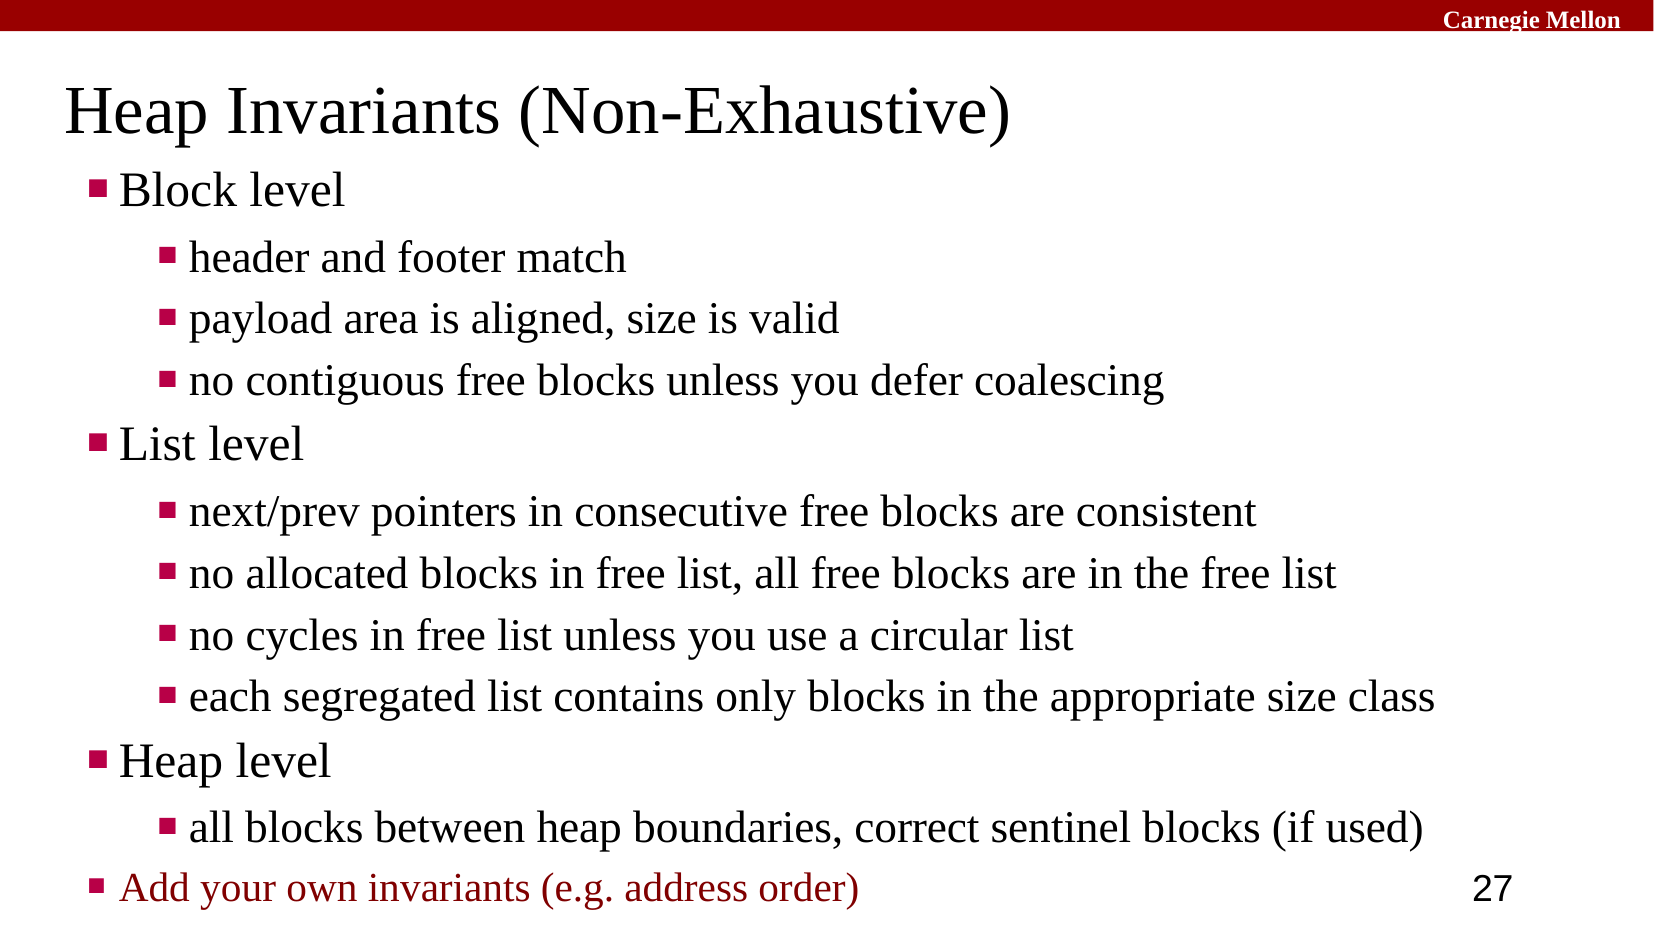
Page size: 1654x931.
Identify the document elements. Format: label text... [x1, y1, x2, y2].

list Block level header and footer match payload area is aligned, size is valid no contiguous free blocks unless you defer coalescing List level next/prev pointers in consecutive free blocks are consistent no allocated blocks in free list, all free blocks are in the free list no cycles in free list unless you use a circular list each segregated list contains only blocks in the appropriate size class Heap level all blocks between heap boundaries, correct sentinel blocks (if used) Add your own invariants (e.g. address order) [71, 162, 1576, 916]
title Heap Invariants (Non-Exhaustive) [64, 58, 1576, 163]
